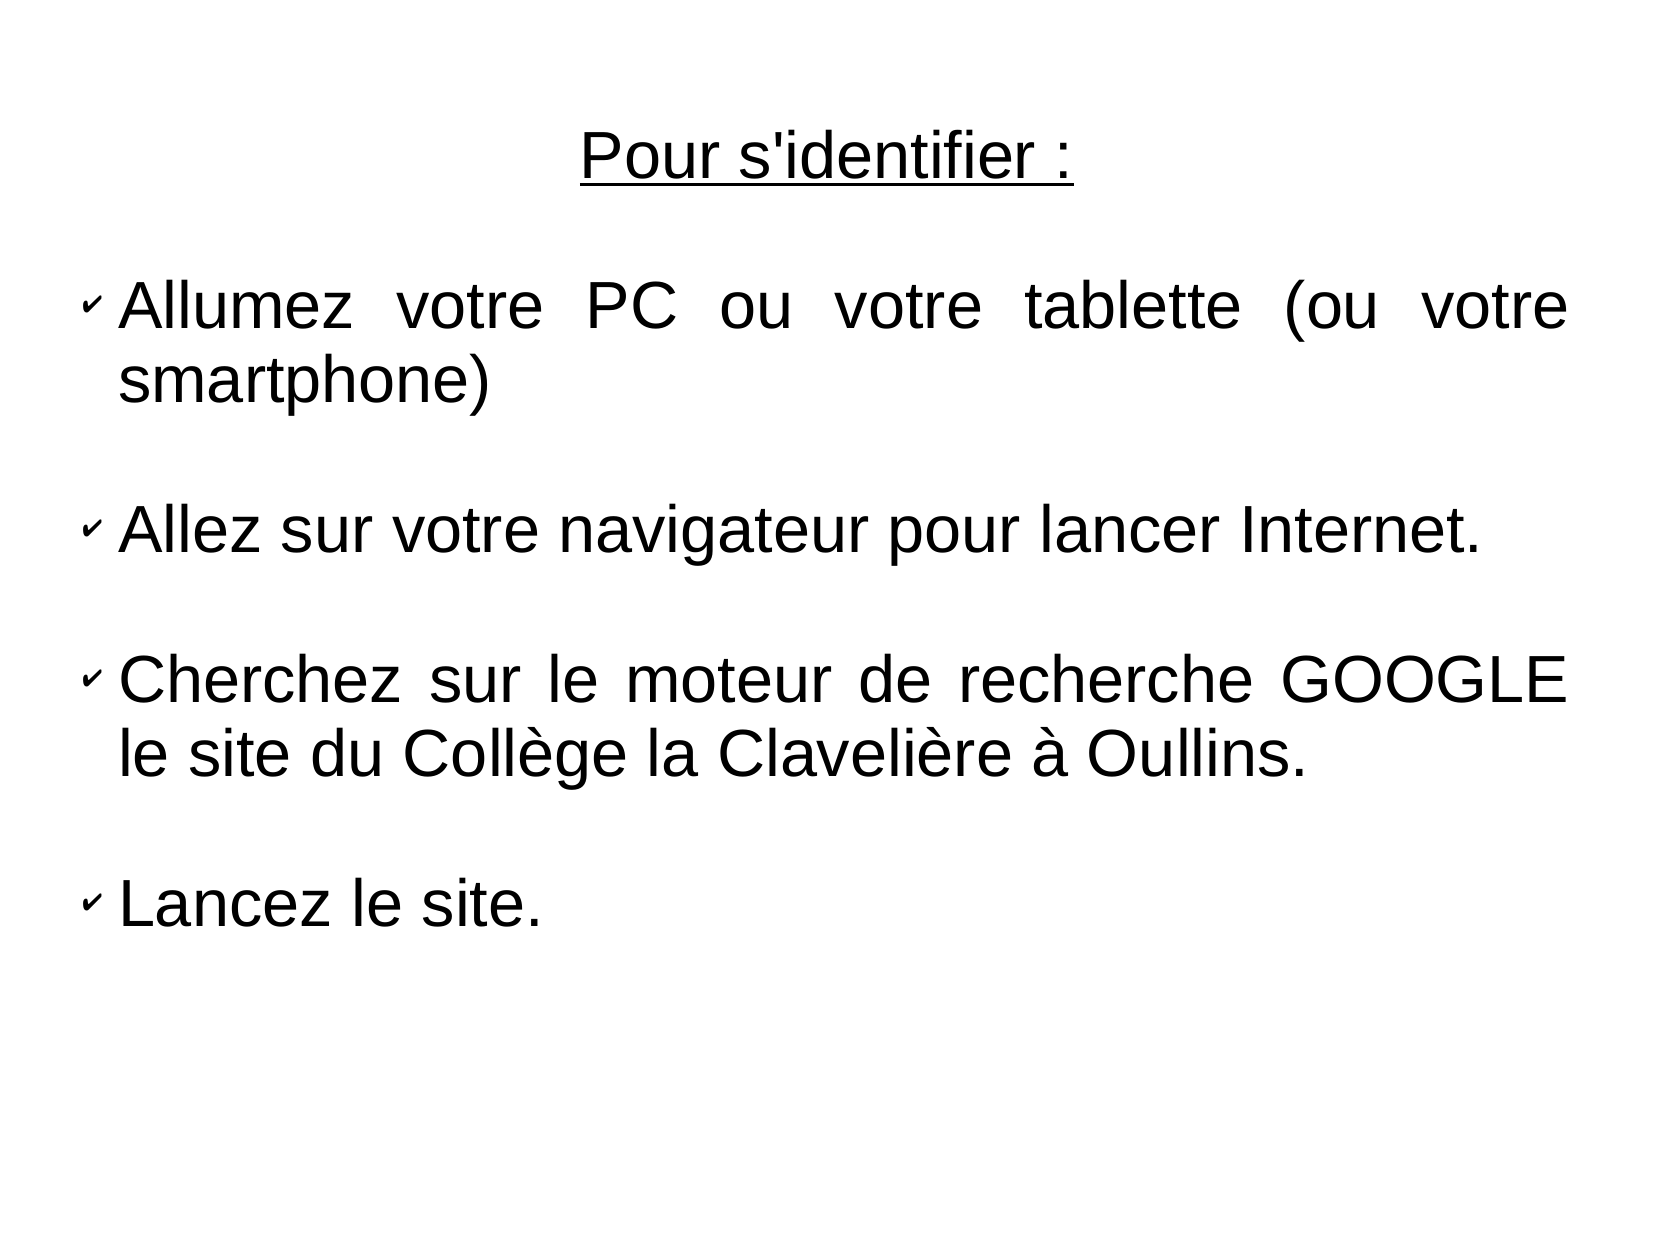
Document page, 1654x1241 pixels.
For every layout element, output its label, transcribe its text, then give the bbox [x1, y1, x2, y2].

subtitle Pour s'identifier : Allumez votre PC ou votre tablette (ou votre smartphone) Allez sur votre navigateur pour lancer Internet. Cherchez sur le moteur de recherche GOOGLE le site du Collège la Clavelière à Oullins. Lancez le site. [82, 49, 1571, 1010]
